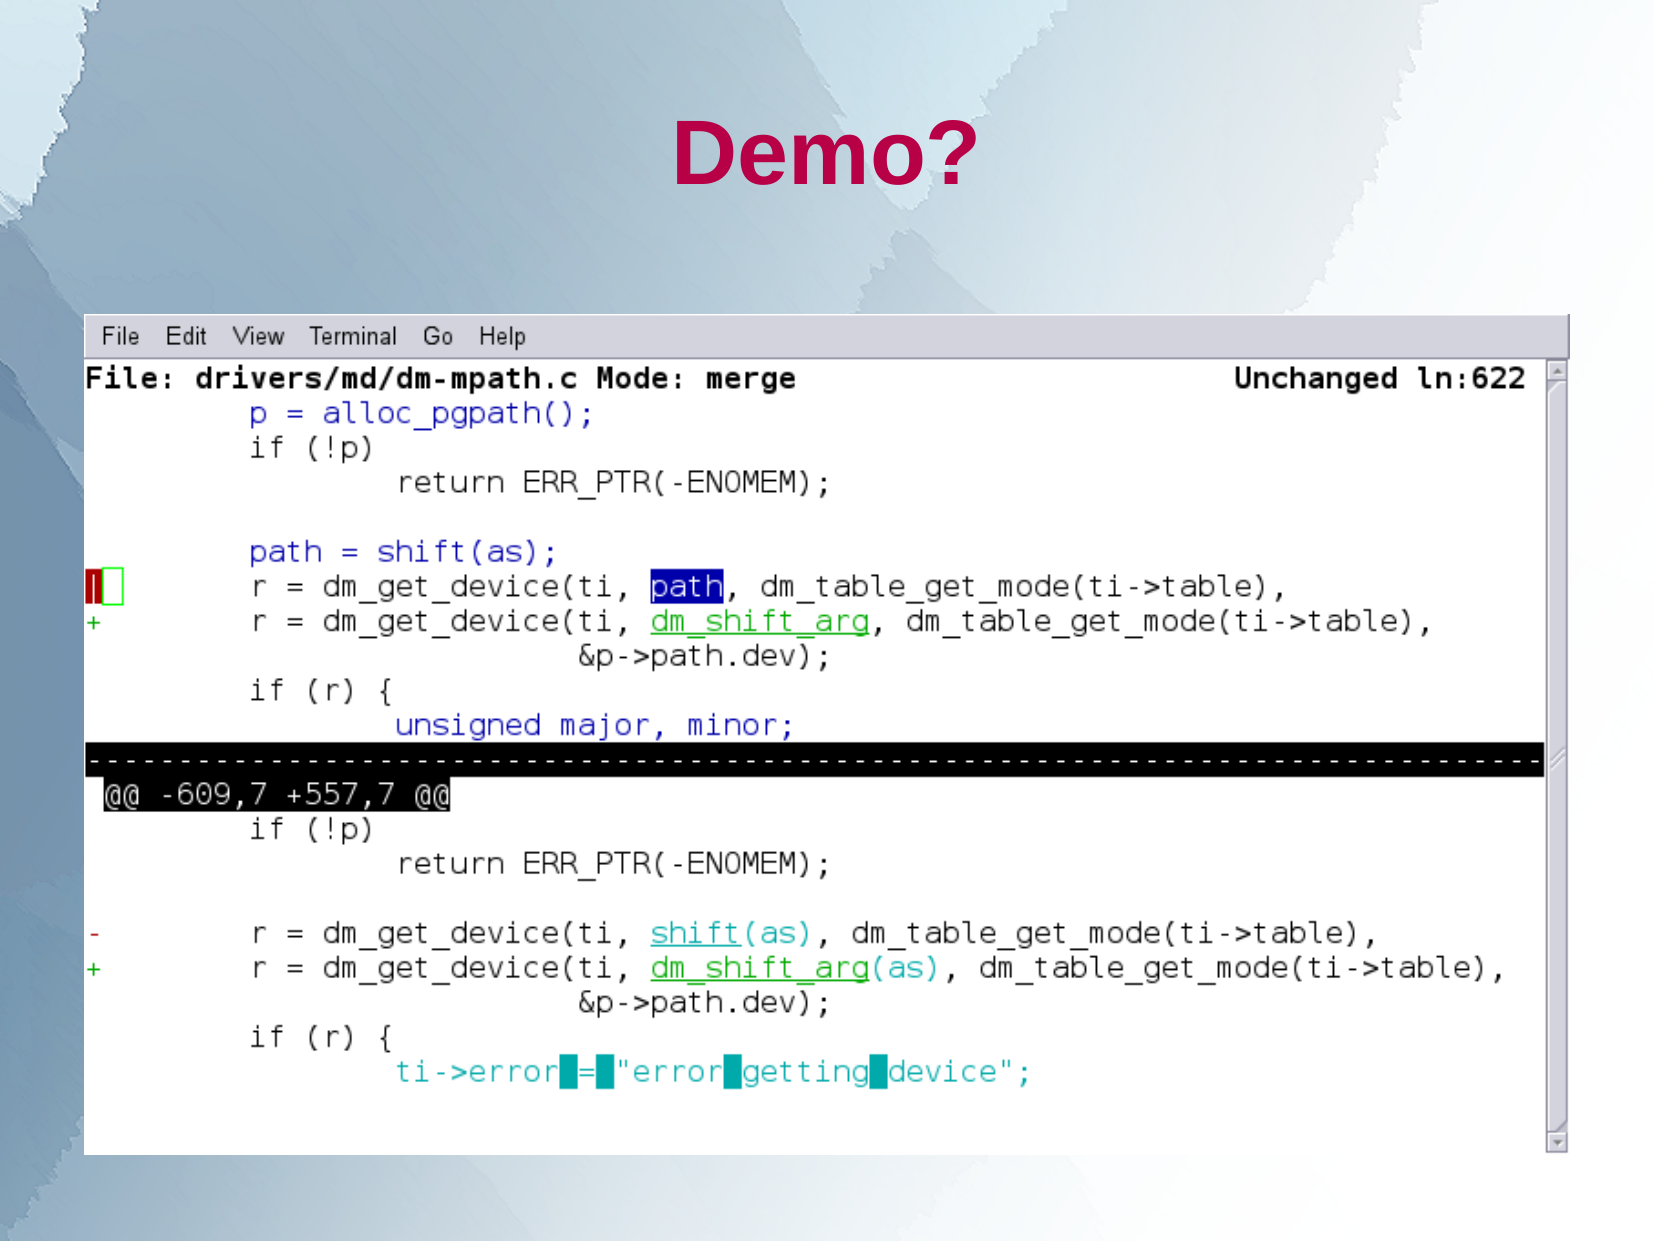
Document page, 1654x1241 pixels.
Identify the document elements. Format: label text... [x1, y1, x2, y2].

title Demo? [82, 49, 1571, 257]
picture [0, 0, 1654, 1241]
